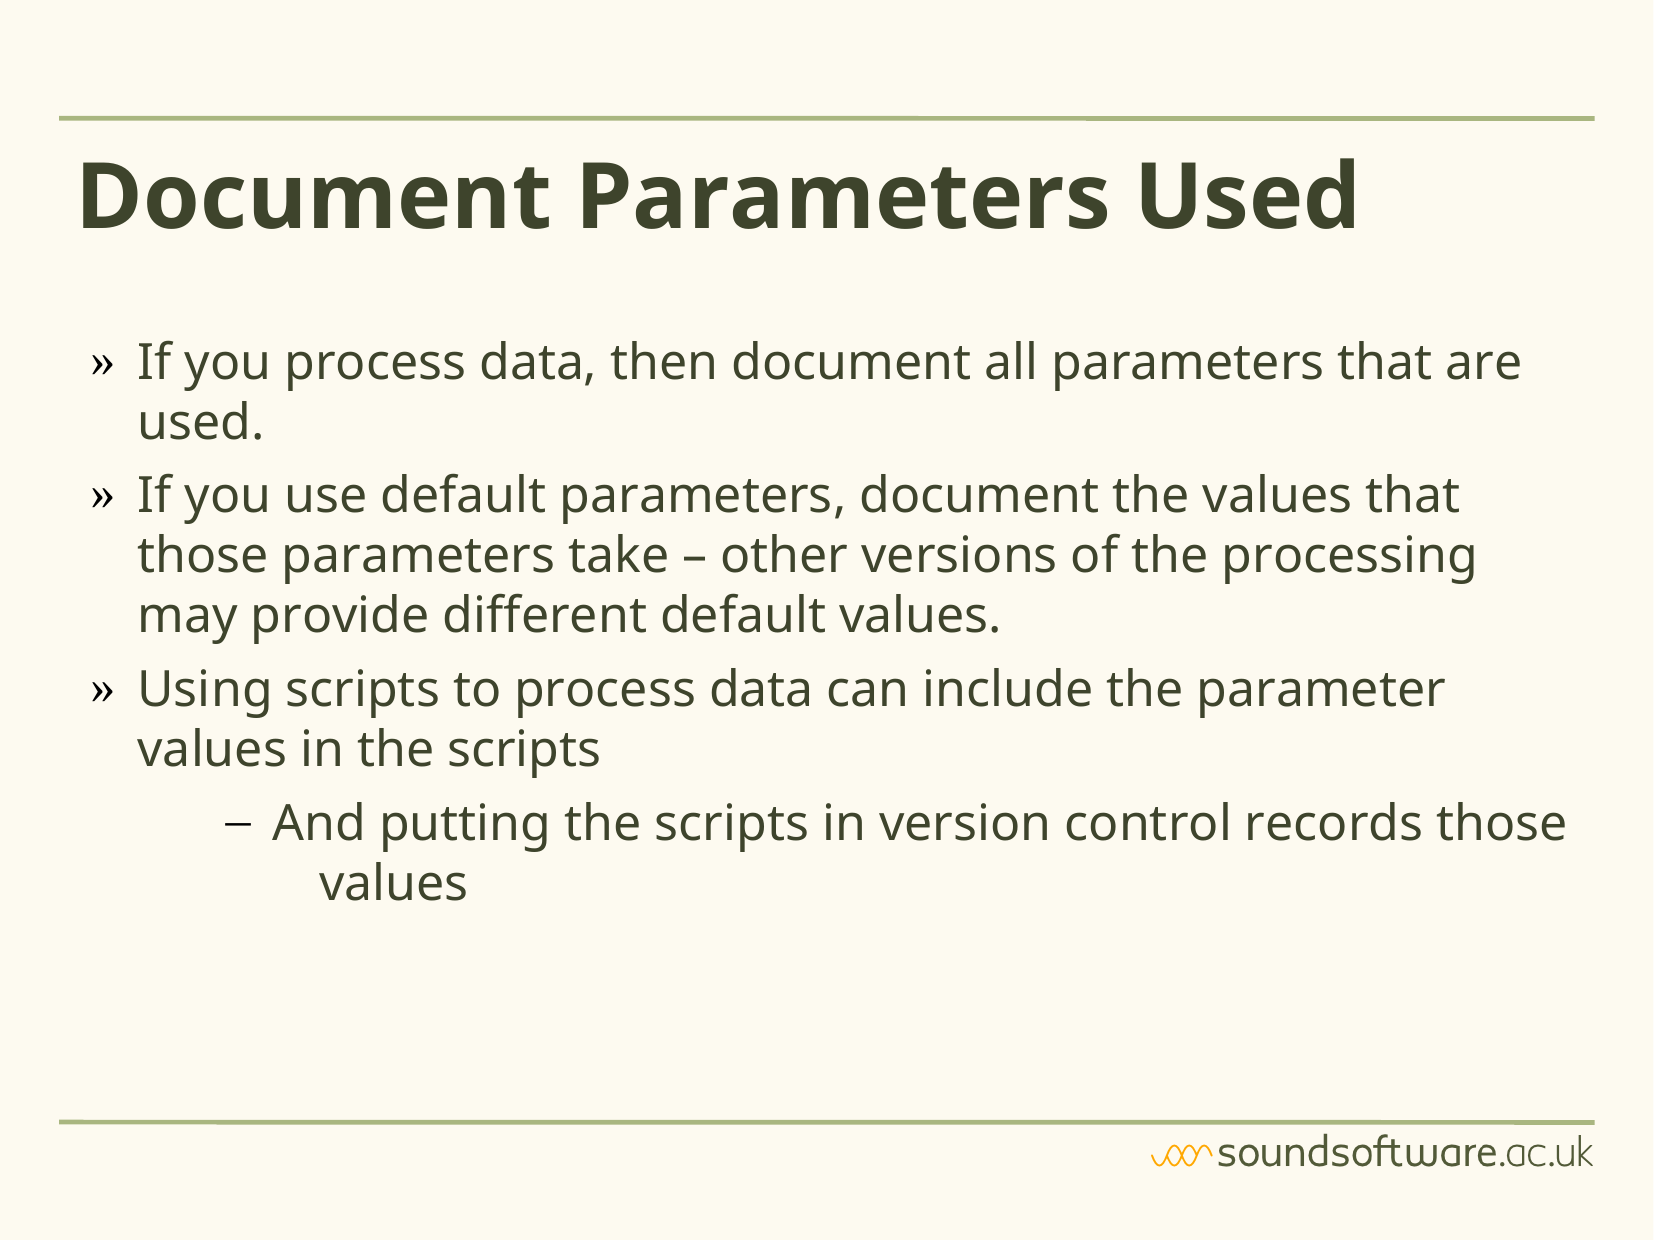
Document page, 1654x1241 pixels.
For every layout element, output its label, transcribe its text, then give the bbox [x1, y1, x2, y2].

list If you process data, then document all parameters that are used. If you use default parameters, document the values that those parameters take – other versions of the processing may provide different default values. Using scripts to process data can include the parameter values in the scripts And putting the scripts in version control records those values [59, 321, 1594, 1140]
title Document Parameters Used [59, 109, 1594, 274]
picture [1151, 1140, 1593, 1167]
